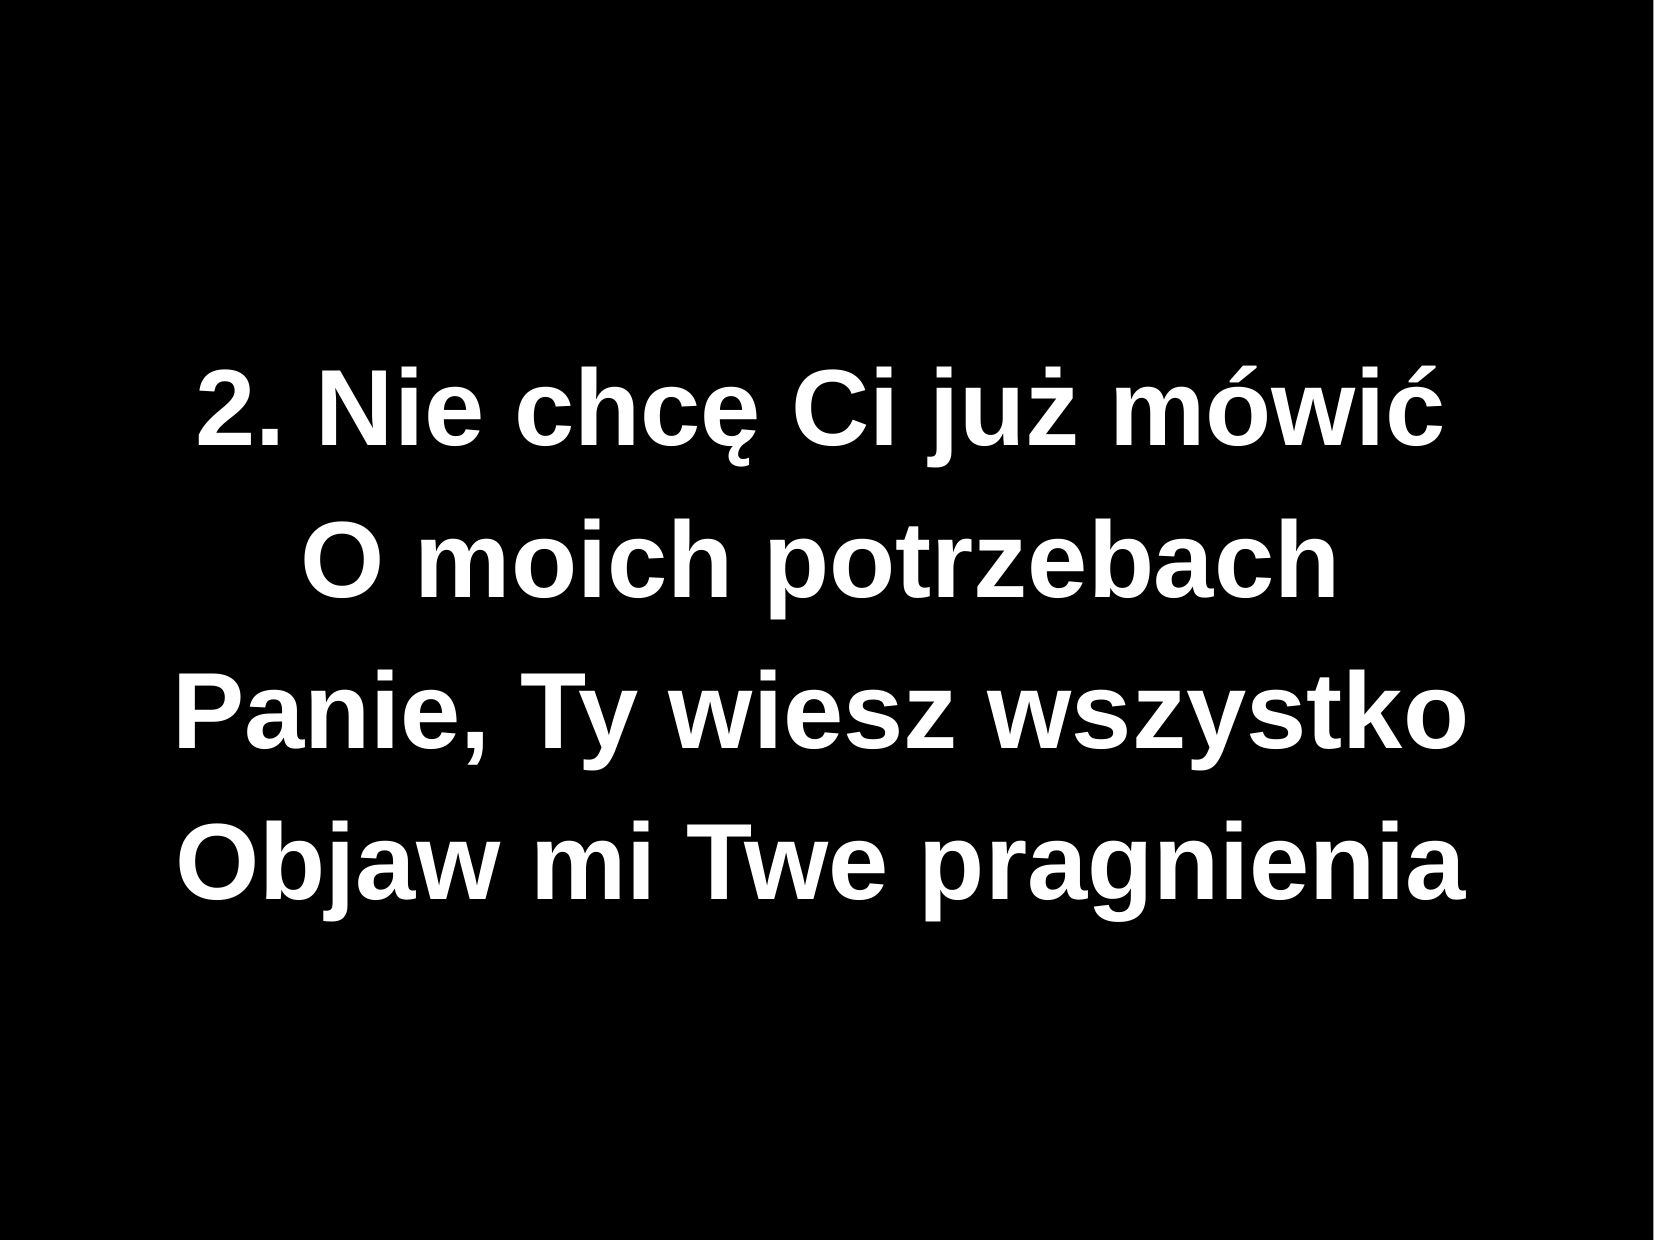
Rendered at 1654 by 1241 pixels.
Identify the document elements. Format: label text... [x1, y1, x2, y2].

subtitle 2. Nie chcę Ci już mówić O moich potrzebach Panie, Ty wiesz wszystko Objaw mi Twe pragnienia [0, 0, 1642, 1241]
